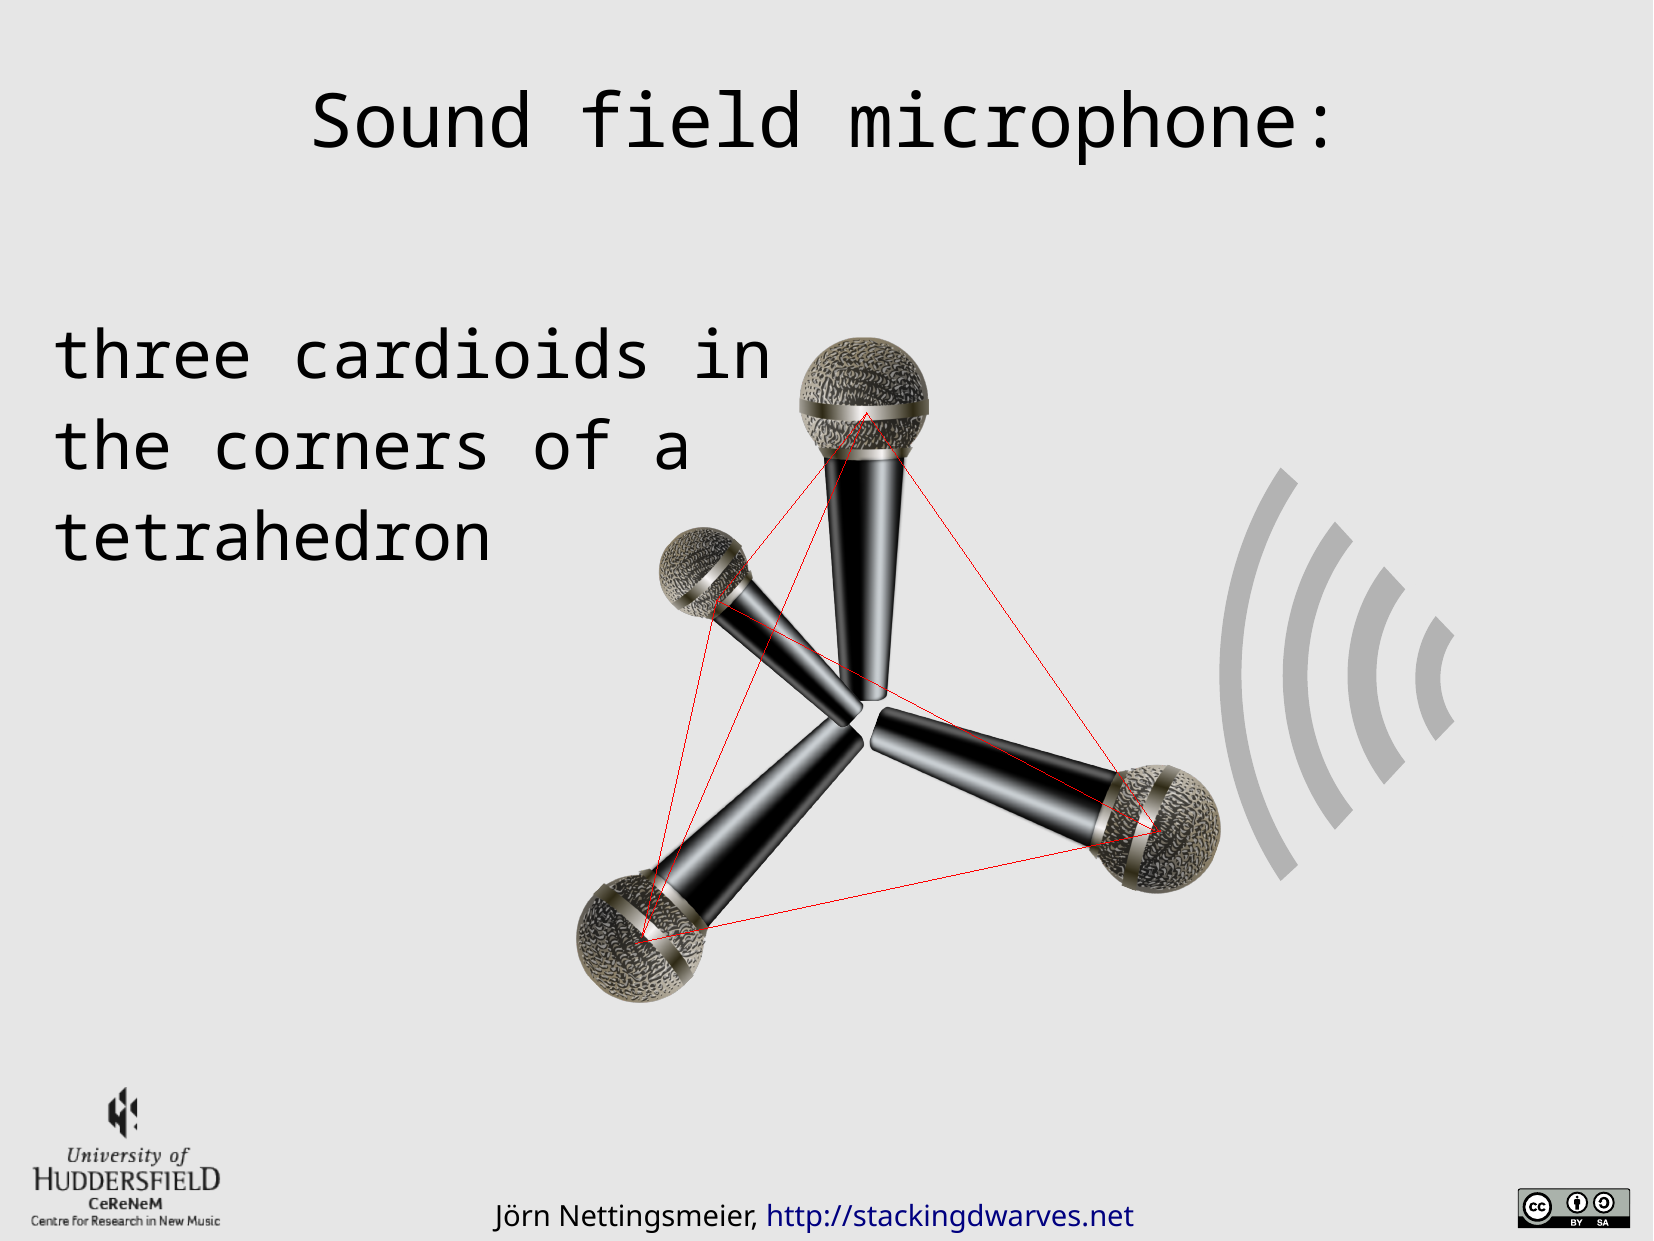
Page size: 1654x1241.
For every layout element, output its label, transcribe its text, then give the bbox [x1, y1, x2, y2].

text_box [1415, 616, 1455, 741]
text_box [1219, 467, 1298, 882]
picture [549, 337, 1238, 1029]
picture [31, 1087, 222, 1229]
text_box [1282, 521, 1354, 830]
text_box three cardioids in the corners of a tetrahedron [37, 300, 788, 601]
text_box [1347, 566, 1406, 785]
title Sound field microphone: [82, 49, 1571, 188]
